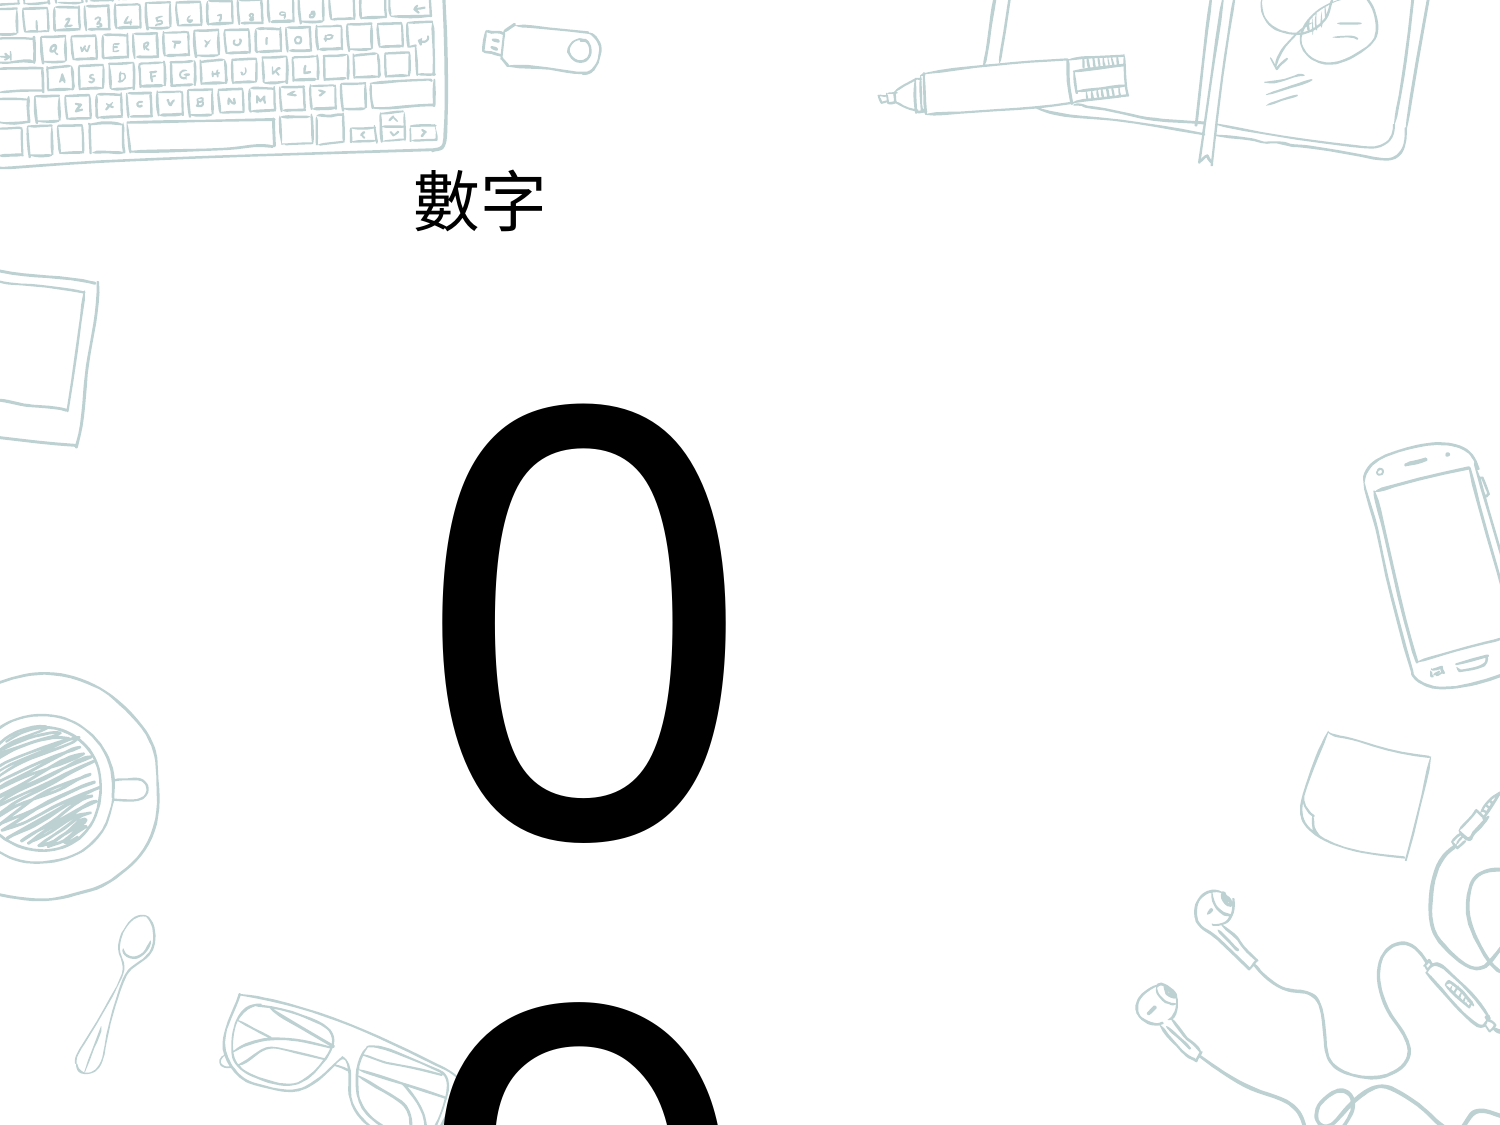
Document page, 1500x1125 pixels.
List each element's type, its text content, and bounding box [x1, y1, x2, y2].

text_box 數字09 [398, 152, 1090, 973]
